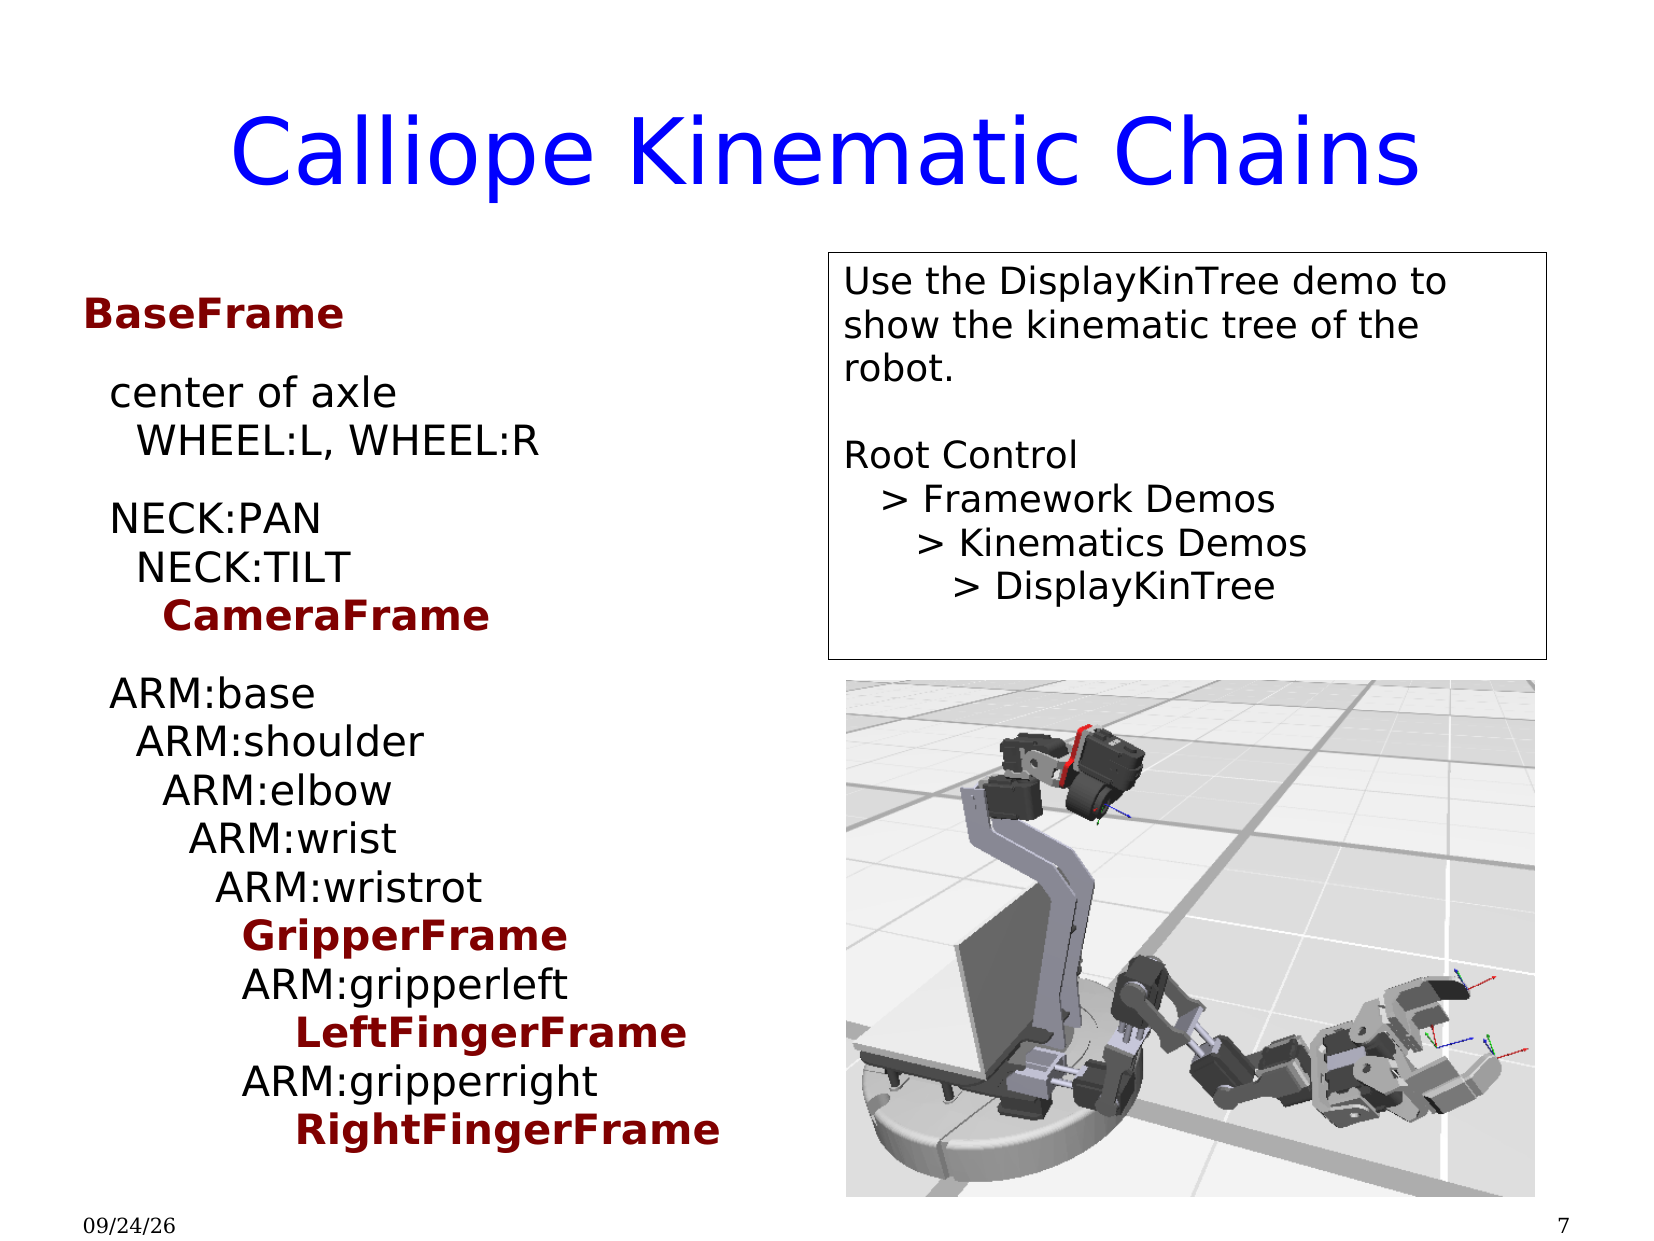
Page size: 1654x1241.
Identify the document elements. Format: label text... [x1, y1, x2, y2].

text_box Use the DisplayKinTree demo to show the kinematic tree of the robot. Root Control > Framework Demos > Kinematics Demos > DisplayKinTree [828, 252, 1547, 660]
picture [846, 680, 1535, 1197]
list BaseFrame center of axle WHEEL:L, WHEEL:R NECK:PAN NECK:TILT CameraFrame ARM:base ARM:shoulder ARM:elbow ARM:wrist ARM:wristrot GripperFrame ARM:gripperleft LeftFingerFrame ARM:gripperright RightFingerFrame [82, 290, 1571, 1155]
title Calliope Kinematic Chains [82, 56, 1571, 250]
